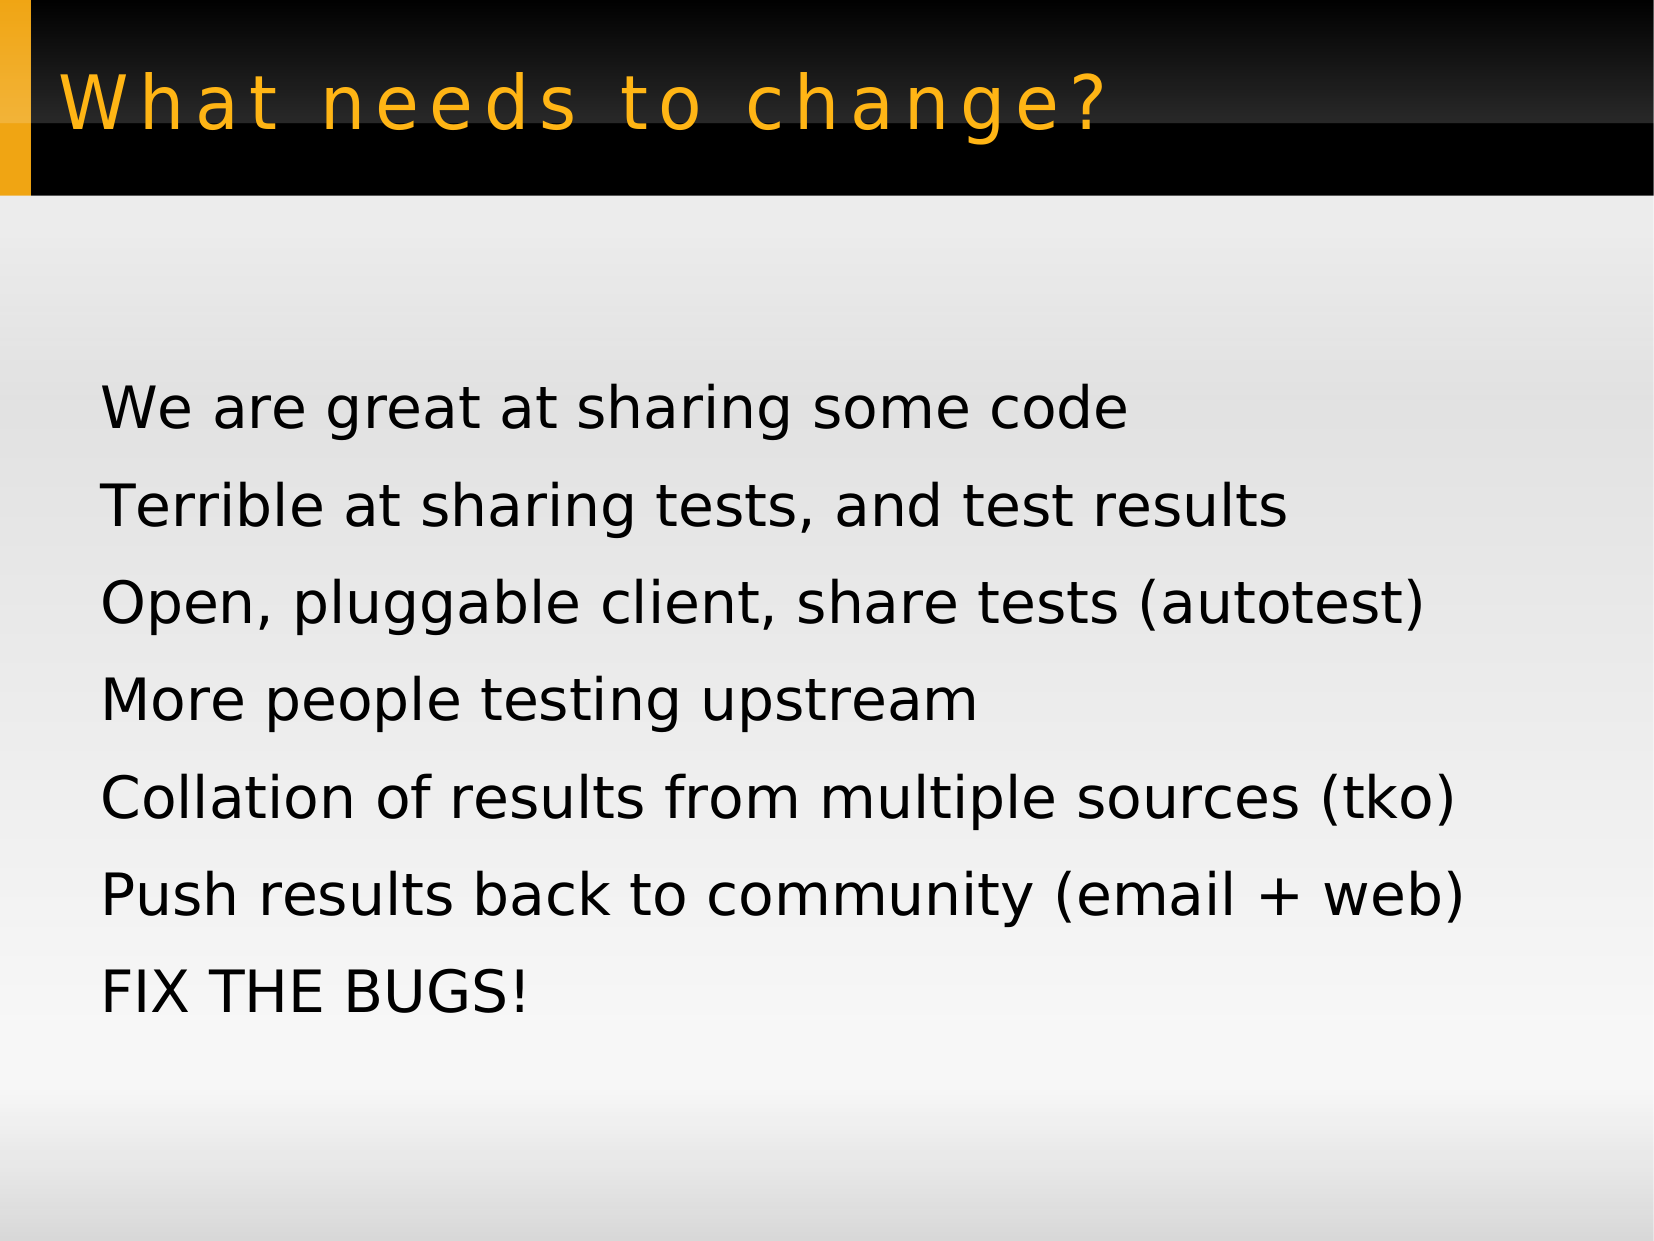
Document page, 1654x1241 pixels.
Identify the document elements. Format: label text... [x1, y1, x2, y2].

title What needs to change? [59, 36, 1270, 171]
list We are great at sharing some code Terrible at sharing tests, and test results Open, pluggable client, share tests (autotest) More people testing upstream Collation of results from multiple sources (tko) Push results back to community (email + web) FIX THE BUGS! [82, 375, 1571, 1109]
picture [0, 0, 1654, 1241]
